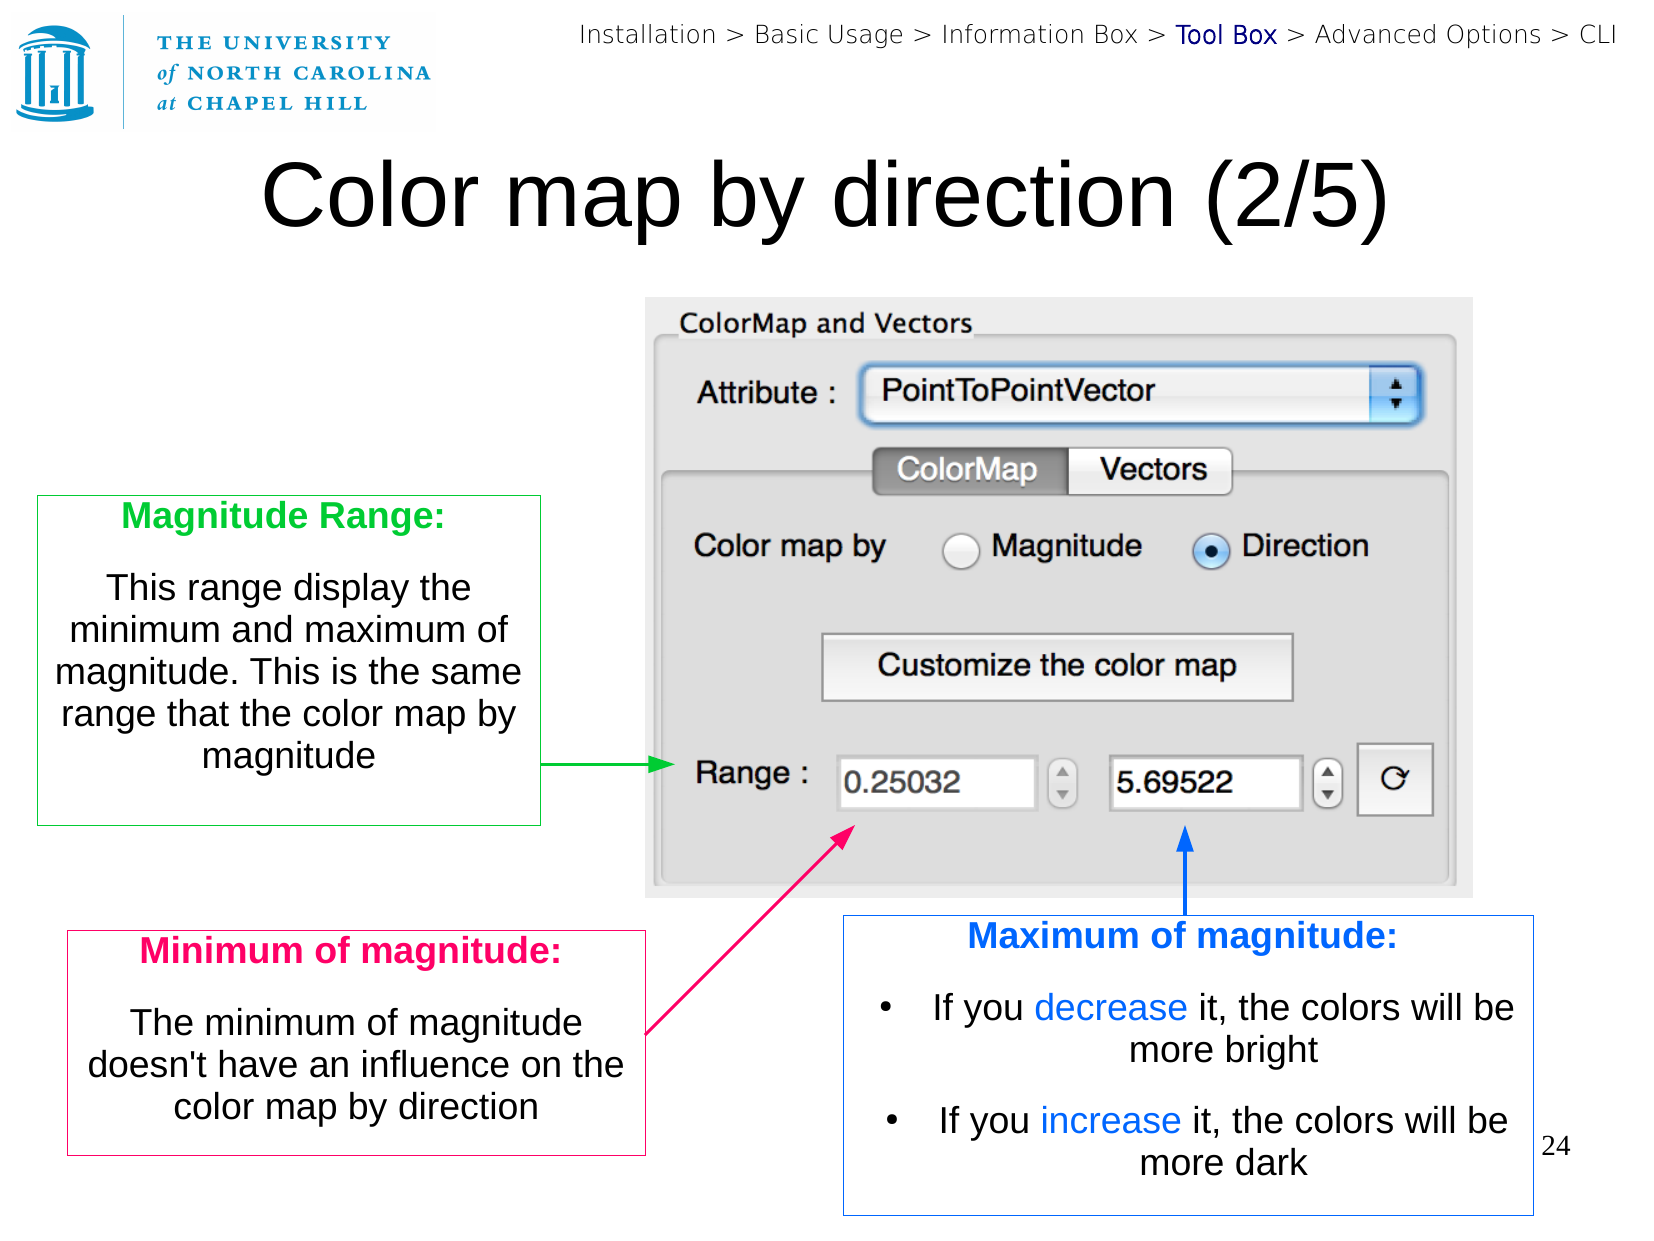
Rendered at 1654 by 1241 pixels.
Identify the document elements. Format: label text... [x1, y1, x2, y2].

text_box Installation > Basic Usage > Information Box > Tool Box > Advanced Options > CLI [564, 12, 1654, 58]
title Color map by direction (2/5) [82, 90, 1571, 298]
picture [11, 12, 436, 132]
list Minimum of magnitude: The minimum of magnitude doesn't have an influence on the color map by direction [67, 930, 646, 1156]
list Maximum of magnitude: If you decrease it, the colors will be more bright If you increase it, the colors will be more dark [843, 915, 1534, 1216]
picture [645, 297, 1473, 898]
list Magnitude Range: This range display the minimum and maximum of magnitude. This is the same range that the color map by magnitude [37, 495, 541, 826]
